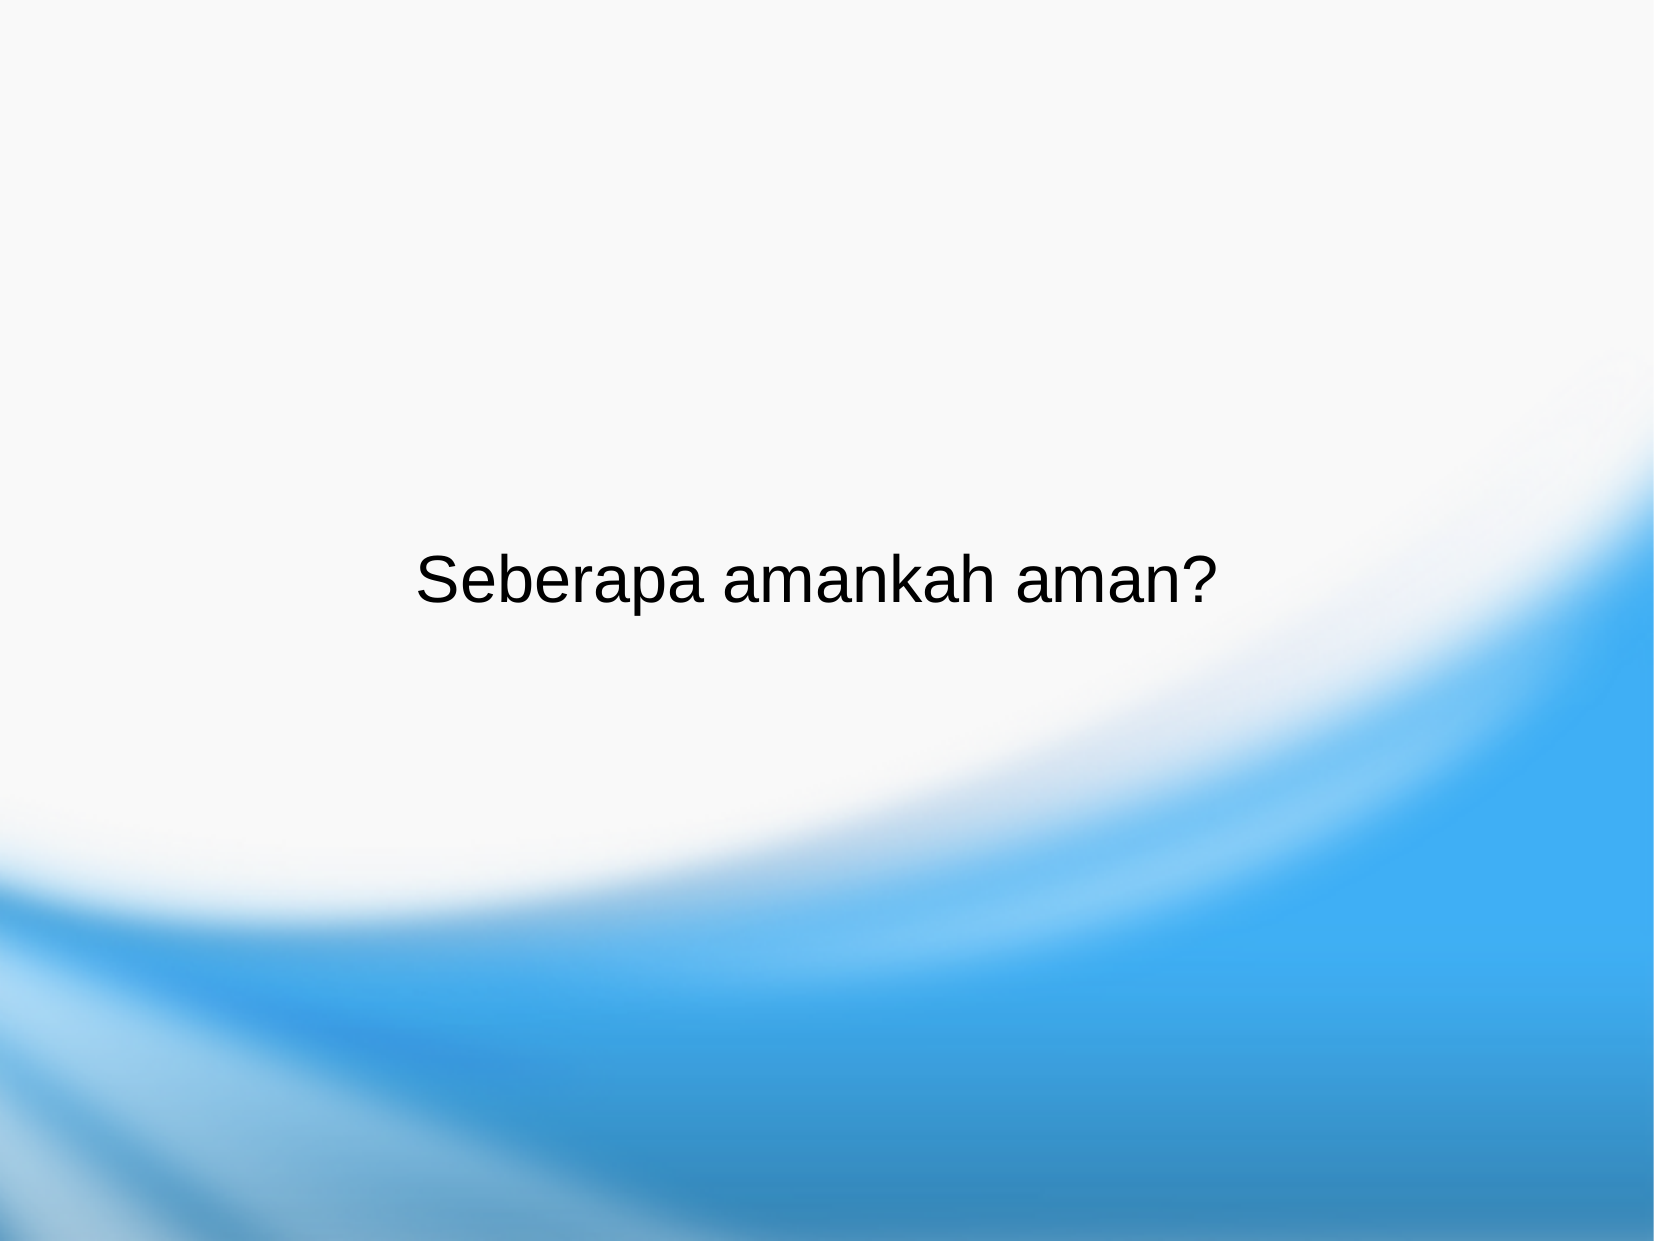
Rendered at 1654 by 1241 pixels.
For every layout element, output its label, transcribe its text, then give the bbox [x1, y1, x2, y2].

subtitle Seberapa amankah aman? [82, 49, 1571, 1109]
picture [0, 0, 1654, 1241]
